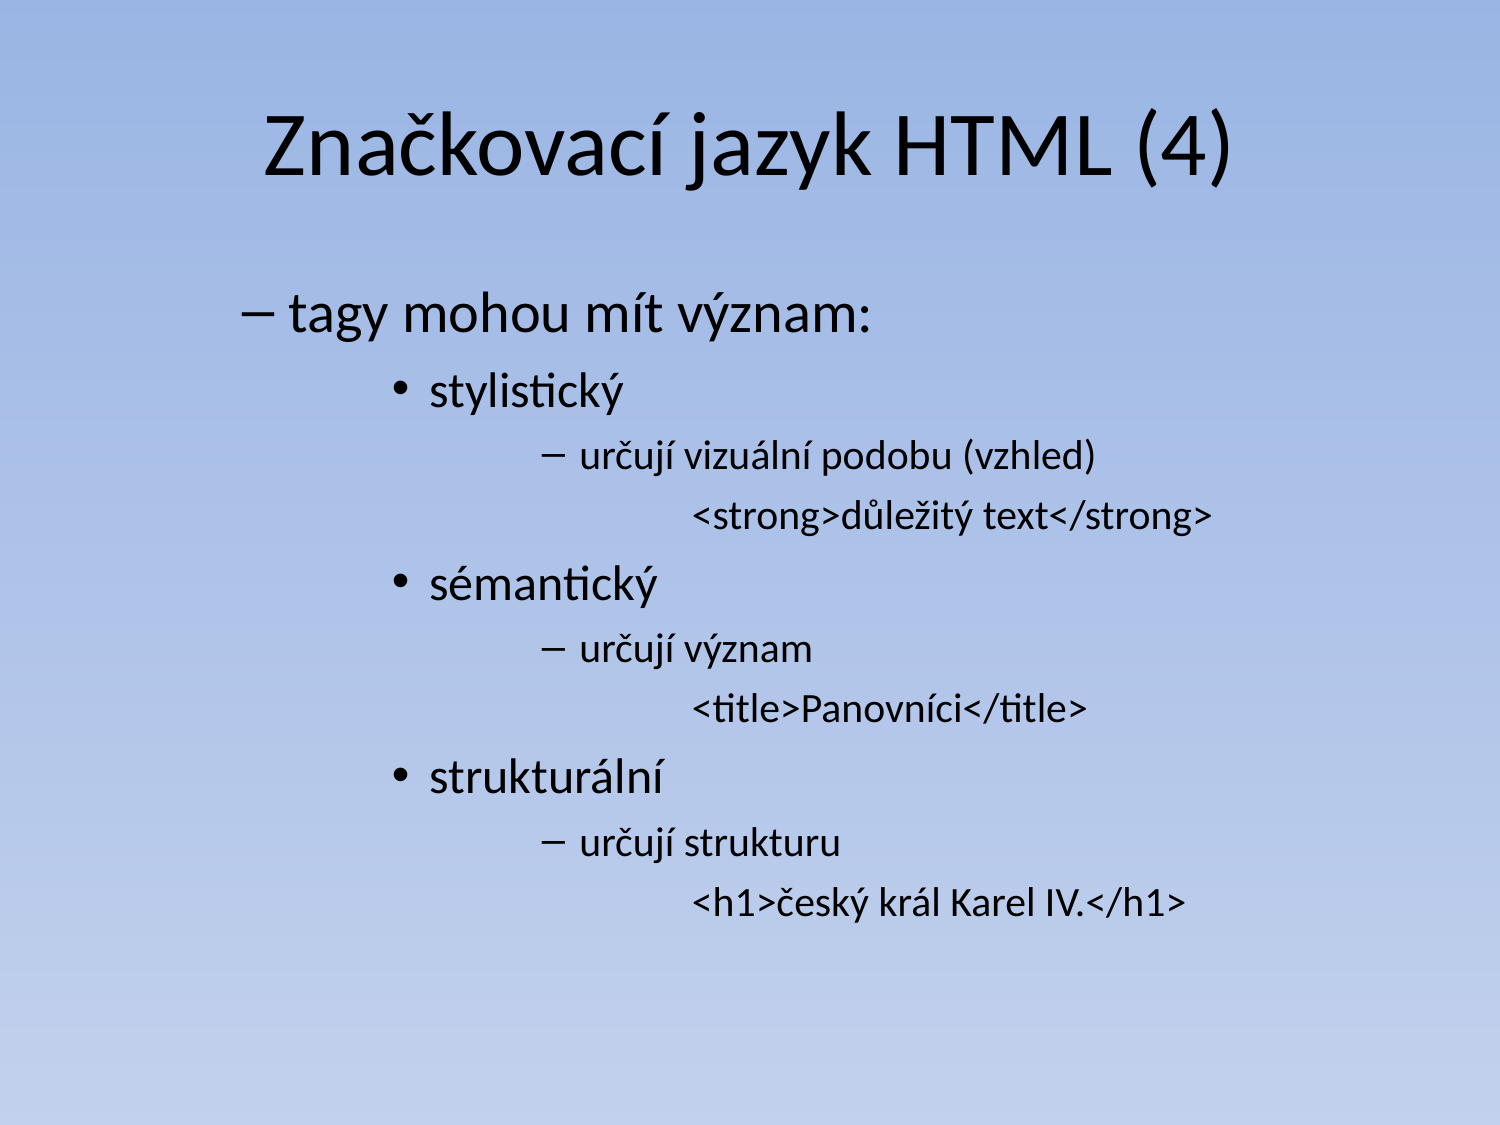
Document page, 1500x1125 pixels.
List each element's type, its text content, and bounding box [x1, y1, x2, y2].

list tagy mohou mít význam: stylistický určují vizuální podobu (vzhled) <strong>důležitý text</strong> sémantický určují význam <title>Panovníci</title> strukturální určují strukturu <h1>český král Karel IV.</h1> [76, 267, 1427, 1010]
title Značkovací jazyk HTML (4) [75, 45, 1426, 233]
